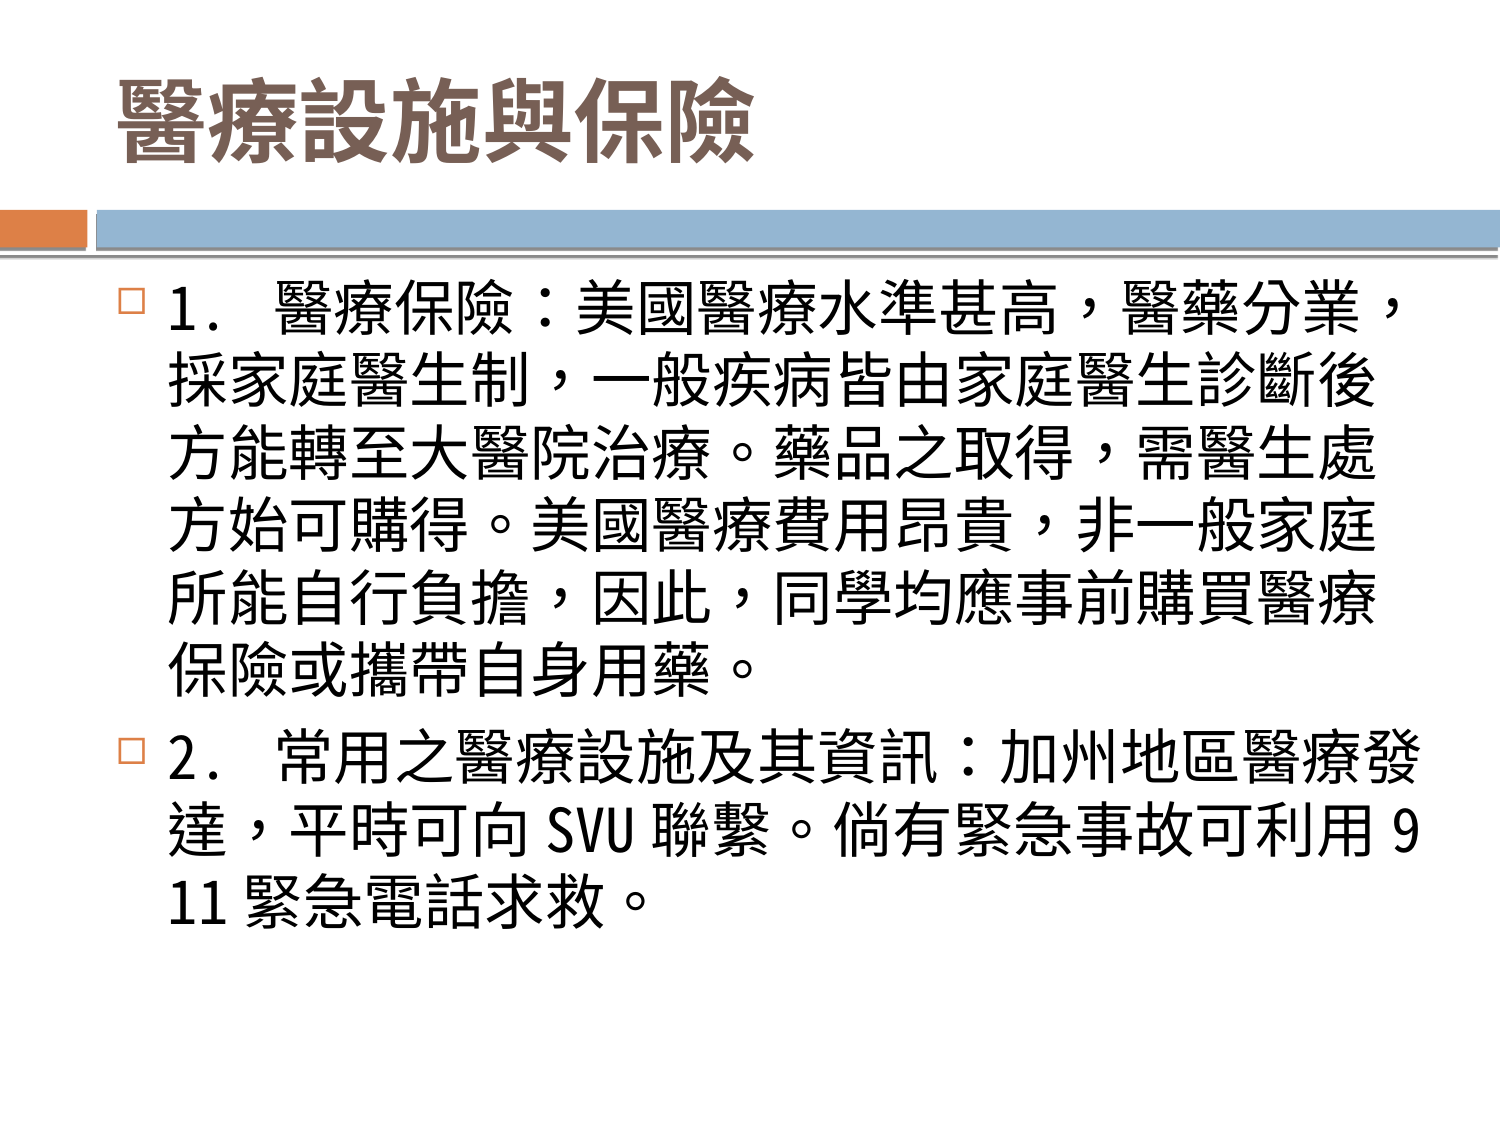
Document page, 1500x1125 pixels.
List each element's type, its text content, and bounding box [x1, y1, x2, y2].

title 醫療設施與保險 [100, 37, 1438, 200]
list 1. 醫療保險：美國醫療水準甚高，醫藥分業，採家庭醫生制，一般疾病皆由家庭醫生診斷後方能轉至大醫院治療。藥品之取得，需醫生處方始可購得。美國醫療費用昂貴，非一般家庭所能自行負擔，因此，同學均應事前購買醫療保險或攜帶自身用藥。 2. 常用之醫療設施及其資訊：加州地區醫療發達，平時可向SVU聯繫。倘有緊急事故可利用911緊急電話求救。 [100, 262, 1438, 1000]
